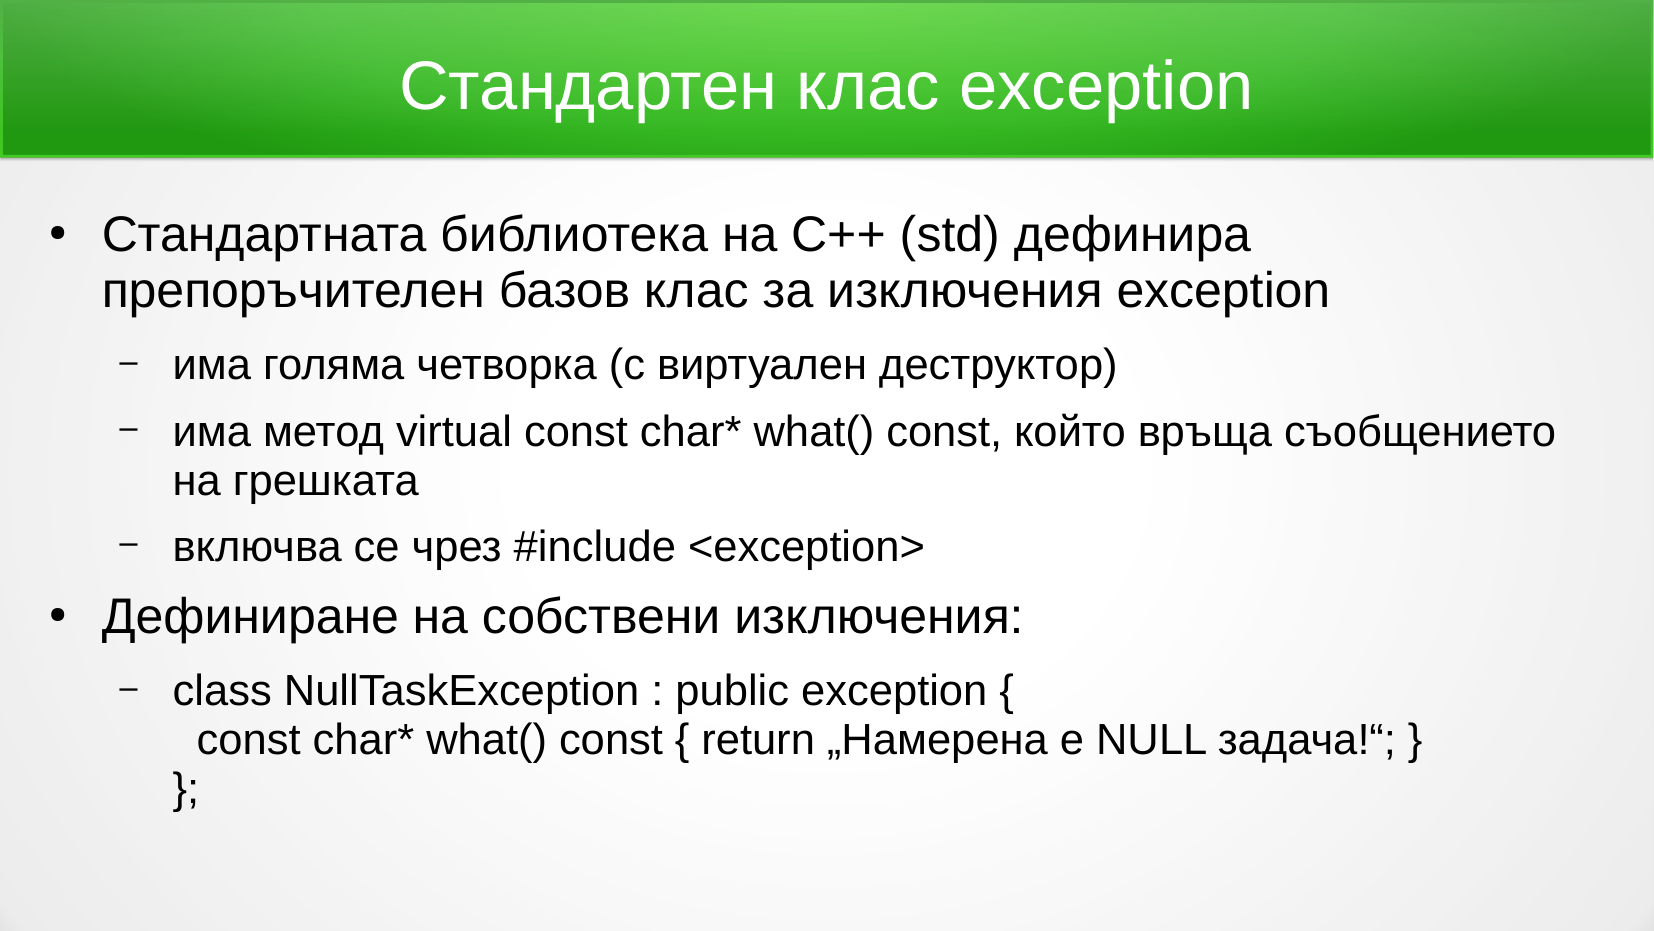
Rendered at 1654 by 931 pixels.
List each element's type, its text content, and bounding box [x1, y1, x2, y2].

list Стандартната библиотека на C++ (std) дефинира препоръчителен базов клас за изключения exception има голяма четворка (с виртуален деструктор) има метод virtual const char* what() const, който връща съобщението на грешката включва се чрез #include <exception> Дефиниране на собствени изключения: class NullTaskException : public exception { const char* what() const { return „Намерена е NULL задача!“; } }; [31, 206, 1619, 928]
title Стандартен клас exception [82, 37, 1571, 135]
